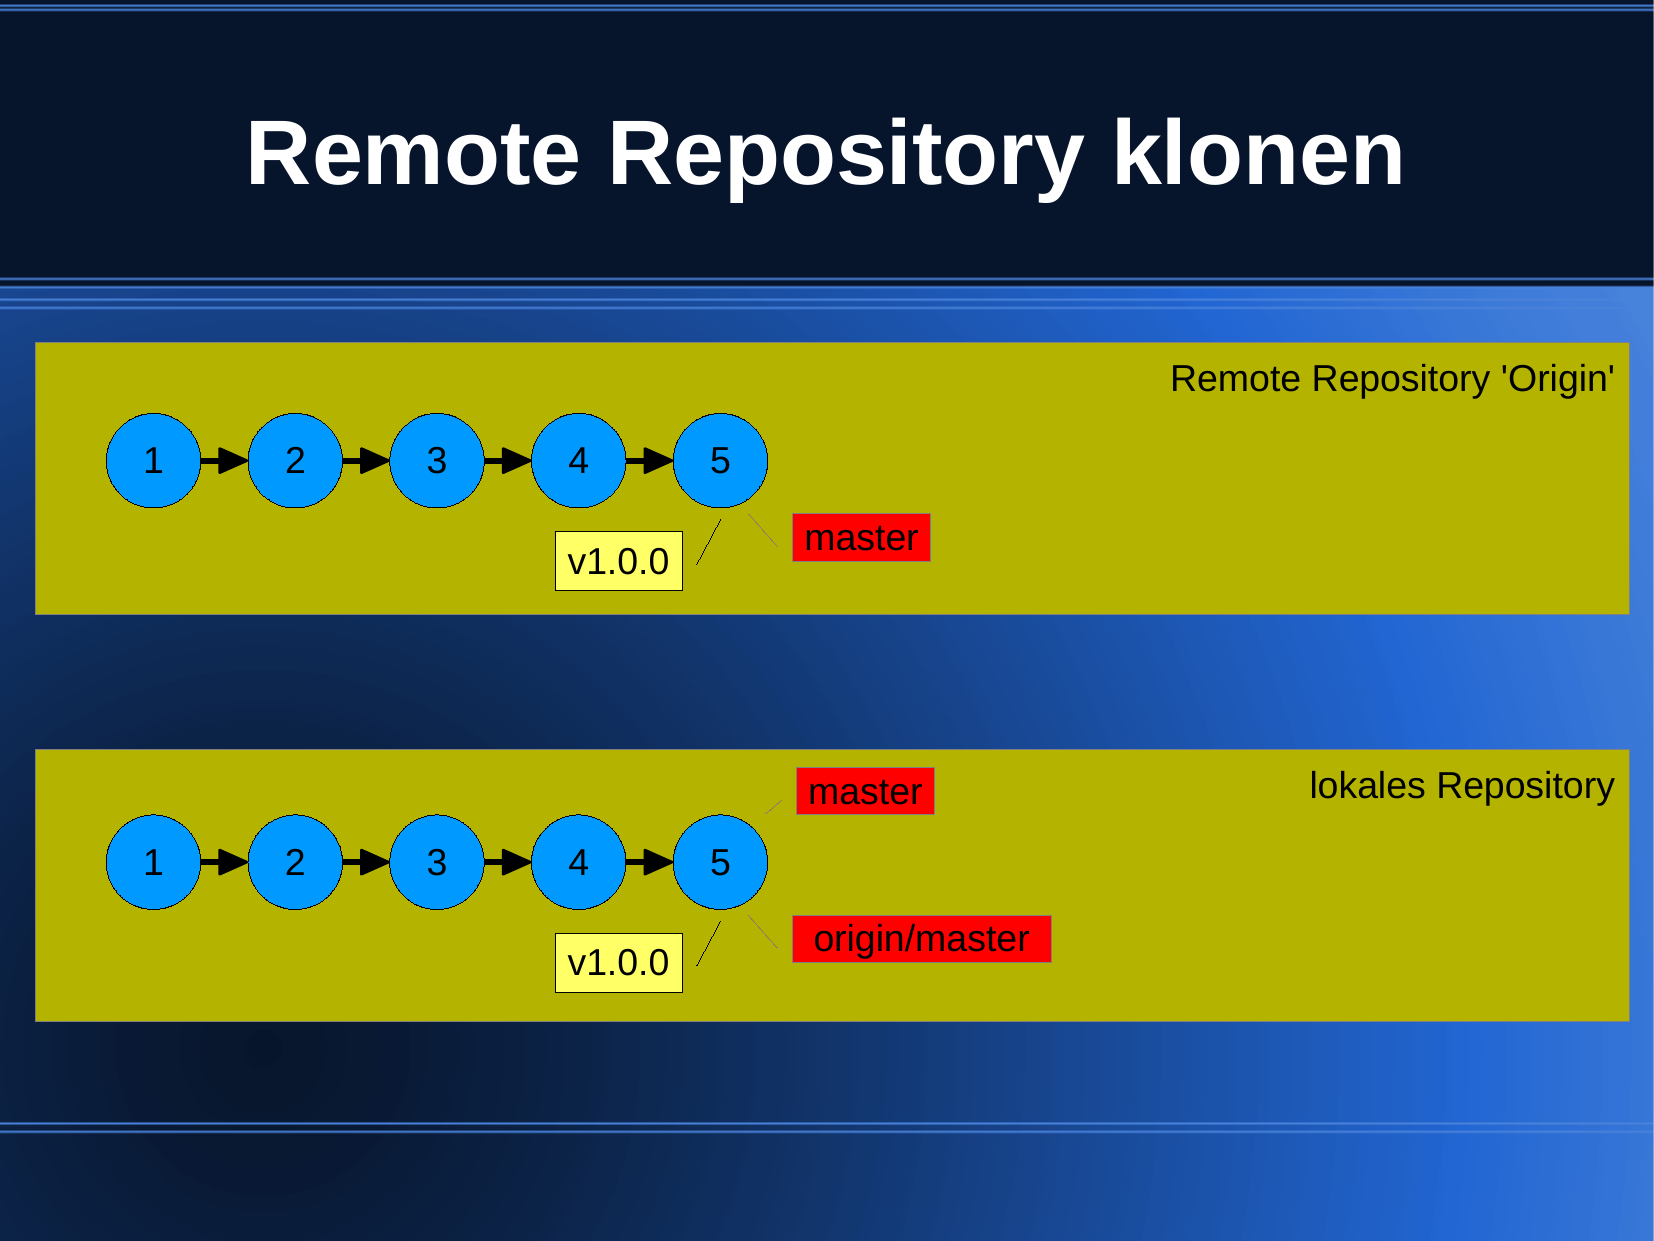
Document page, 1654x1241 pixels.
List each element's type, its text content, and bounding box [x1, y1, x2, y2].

text_box 2 [248, 814, 343, 910]
text_box v1.0.0 [555, 933, 682, 992]
text_box 5 [673, 814, 768, 910]
text_box Remote Repository 'Origin' [35, 342, 1630, 615]
text_box 3 [389, 814, 485, 910]
text_box lokales Repository [35, 749, 1630, 1022]
text_box origin/master [792, 915, 1051, 963]
picture [0, 0, 1654, 1241]
text_box v1.0.0 [555, 531, 682, 591]
text_box 4 [531, 413, 626, 508]
text_box master [792, 514, 931, 561]
text_box 1 [106, 814, 201, 910]
text_box 2 [248, 413, 343, 508]
title Remote Repository klonen [82, 49, 1571, 257]
text_box 1 [106, 413, 201, 508]
text_box 5 [673, 413, 768, 508]
text_box master [796, 768, 935, 815]
text_box 3 [389, 413, 485, 508]
text_box 4 [531, 814, 626, 910]
